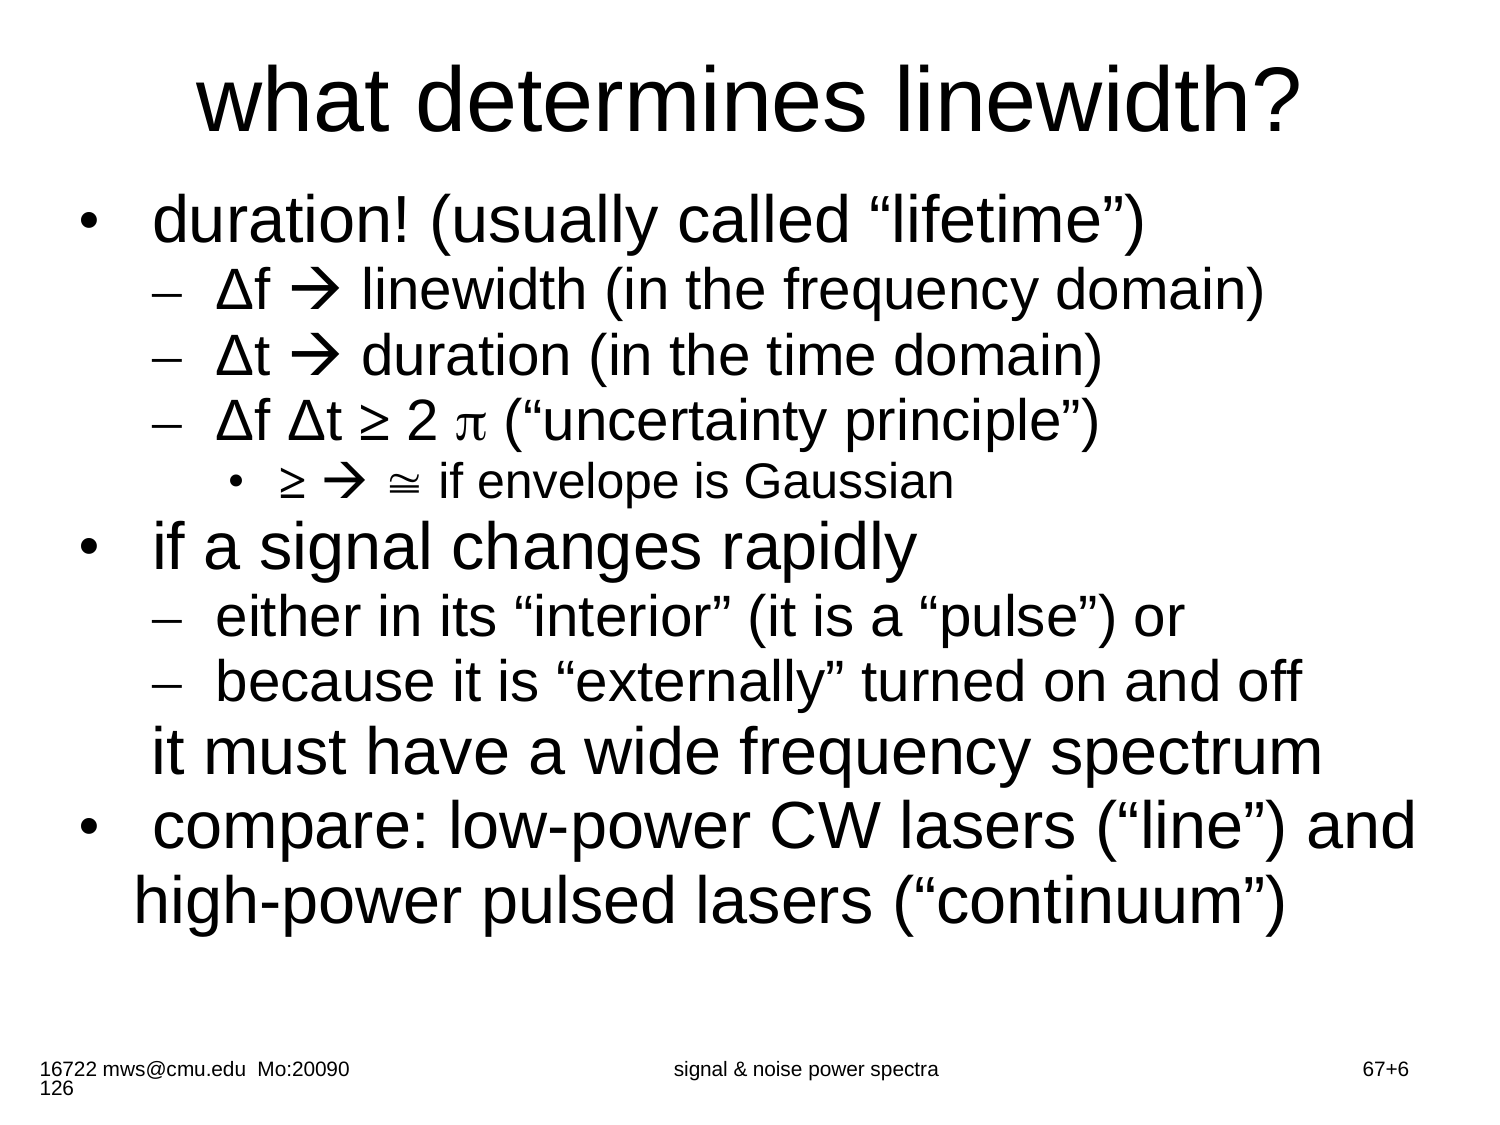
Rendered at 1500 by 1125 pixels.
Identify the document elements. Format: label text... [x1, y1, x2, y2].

title what determines linewidth? [24, 37, 1476, 163]
list duration! (usually called “lifetime”) Δf  linewidth (in the frequency domain) Δt  duration (in the time domain) Δf Δt ≥ 2  (“uncertainty principle”) ≥   if envelope is Gaussian if a signal changes rapidly either in its “interior” (it is a “pulse”) or because it is “externally” turned on and off it must have a wide frequency spectrum compare: low-power CW lasers (“line”) and high-power pulsed lasers (“continuum”) [62, 174, 1438, 1013]
